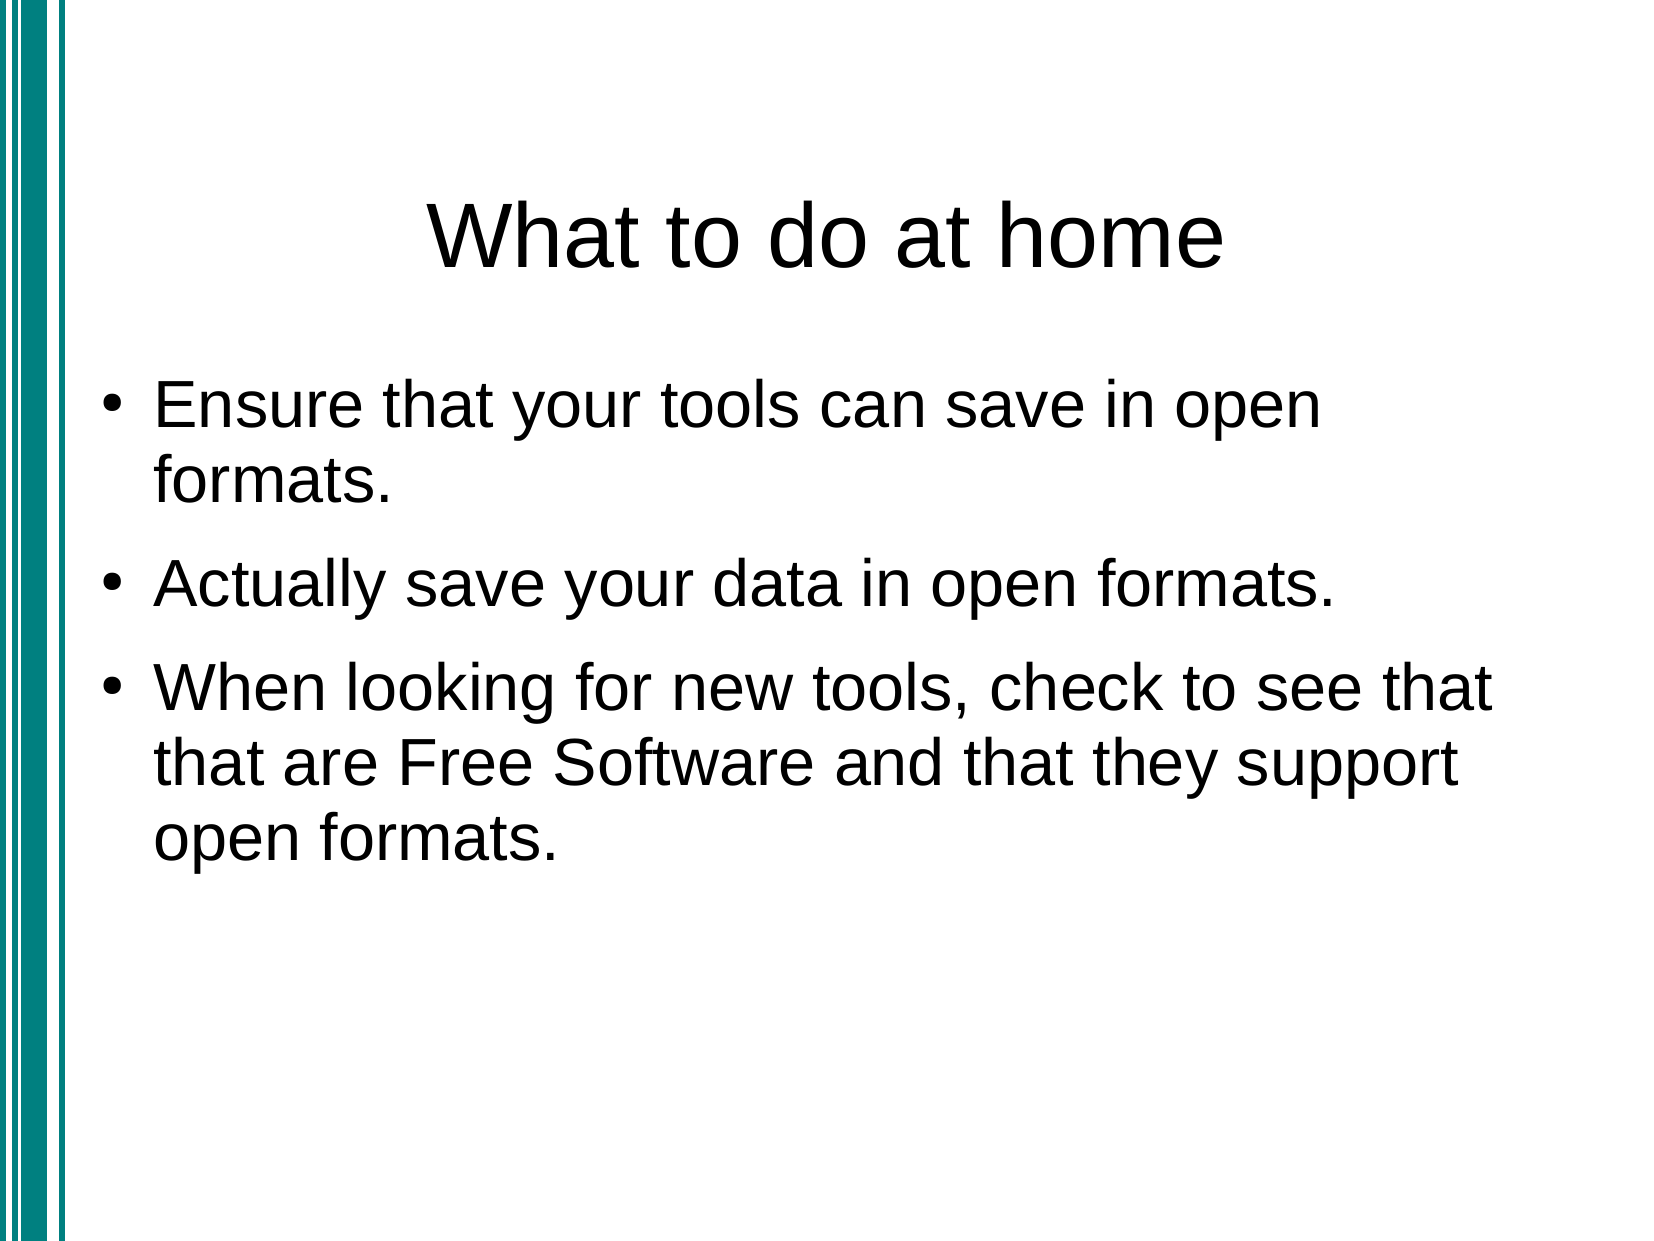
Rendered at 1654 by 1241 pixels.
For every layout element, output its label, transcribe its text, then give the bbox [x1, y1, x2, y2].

title What to do at home [82, 132, 1571, 340]
list Ensure that your tools can save in open formats. Actually save your data in open formats. When looking for new tools, check to see that that are Free Software and that they support open formats. [82, 366, 1538, 1087]
